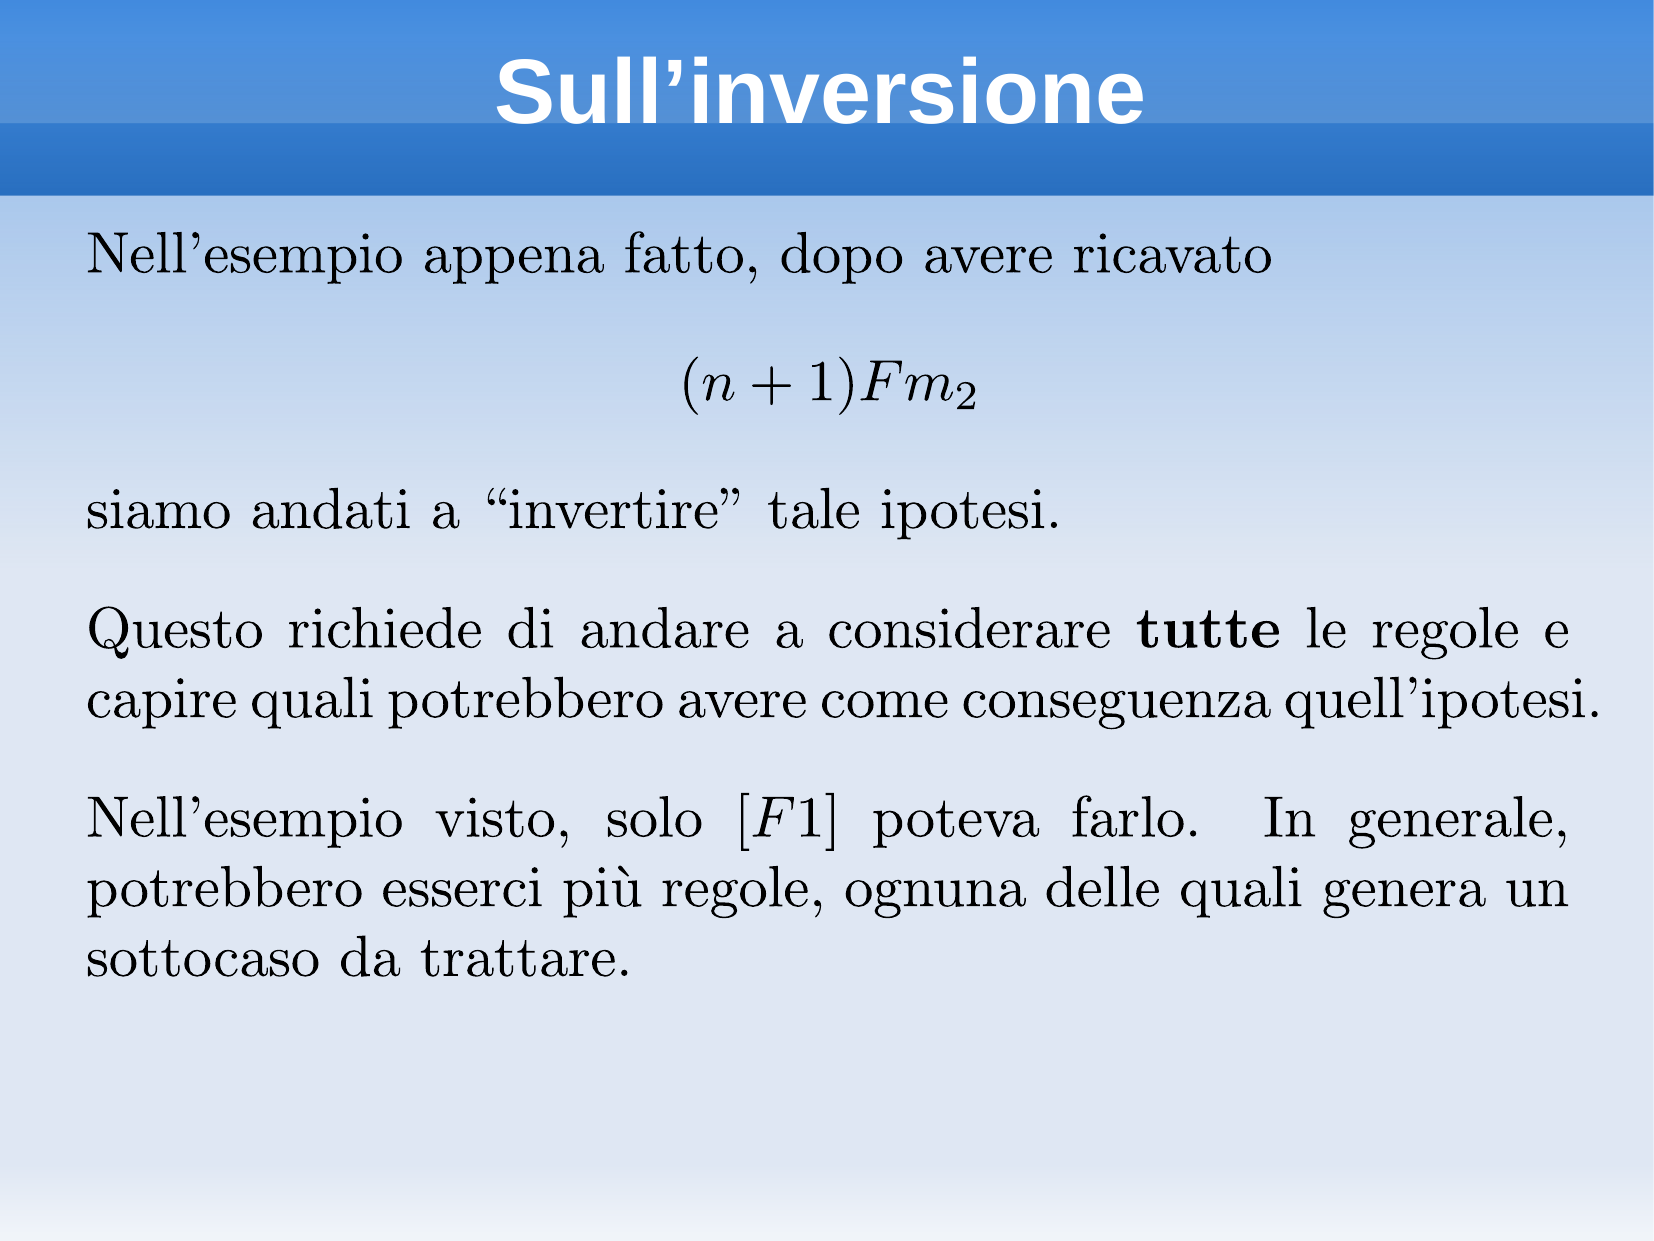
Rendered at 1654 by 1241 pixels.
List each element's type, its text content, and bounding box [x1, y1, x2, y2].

title Sull’inversione [76, 0, 1565, 196]
picture [0, 0, 1654, 1241]
text_box [85, 231, 1603, 977]
